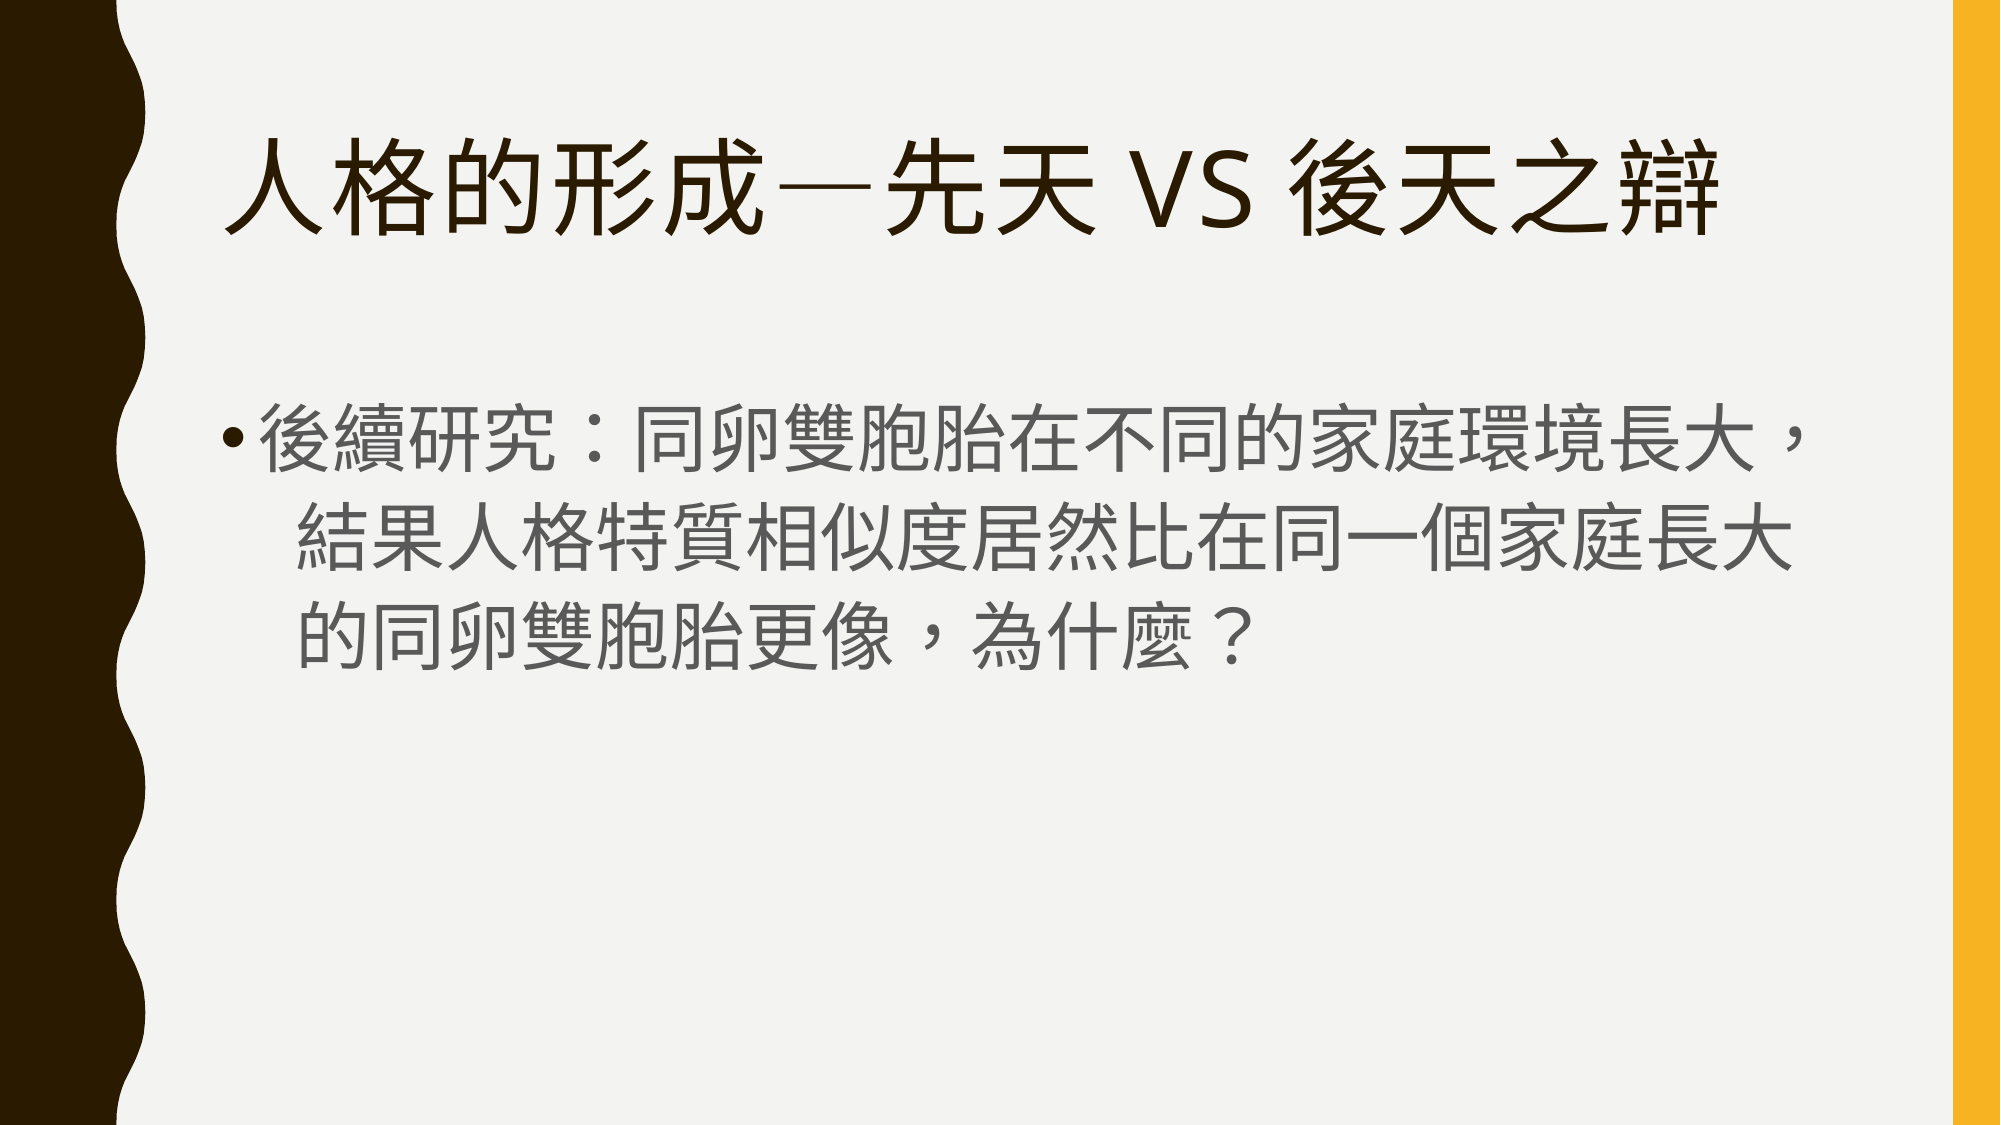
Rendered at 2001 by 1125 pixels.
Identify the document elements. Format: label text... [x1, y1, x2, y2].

title 人格的形成—先天VS後天之辯 [205, 128, 1876, 308]
list 後續研究：同卵雙胞胎在不同的家庭環境長大，結果人格特質相似度居然比在同一個家庭長大的同卵雙胞胎更像，為什麼？ [205, 375, 1876, 965]
